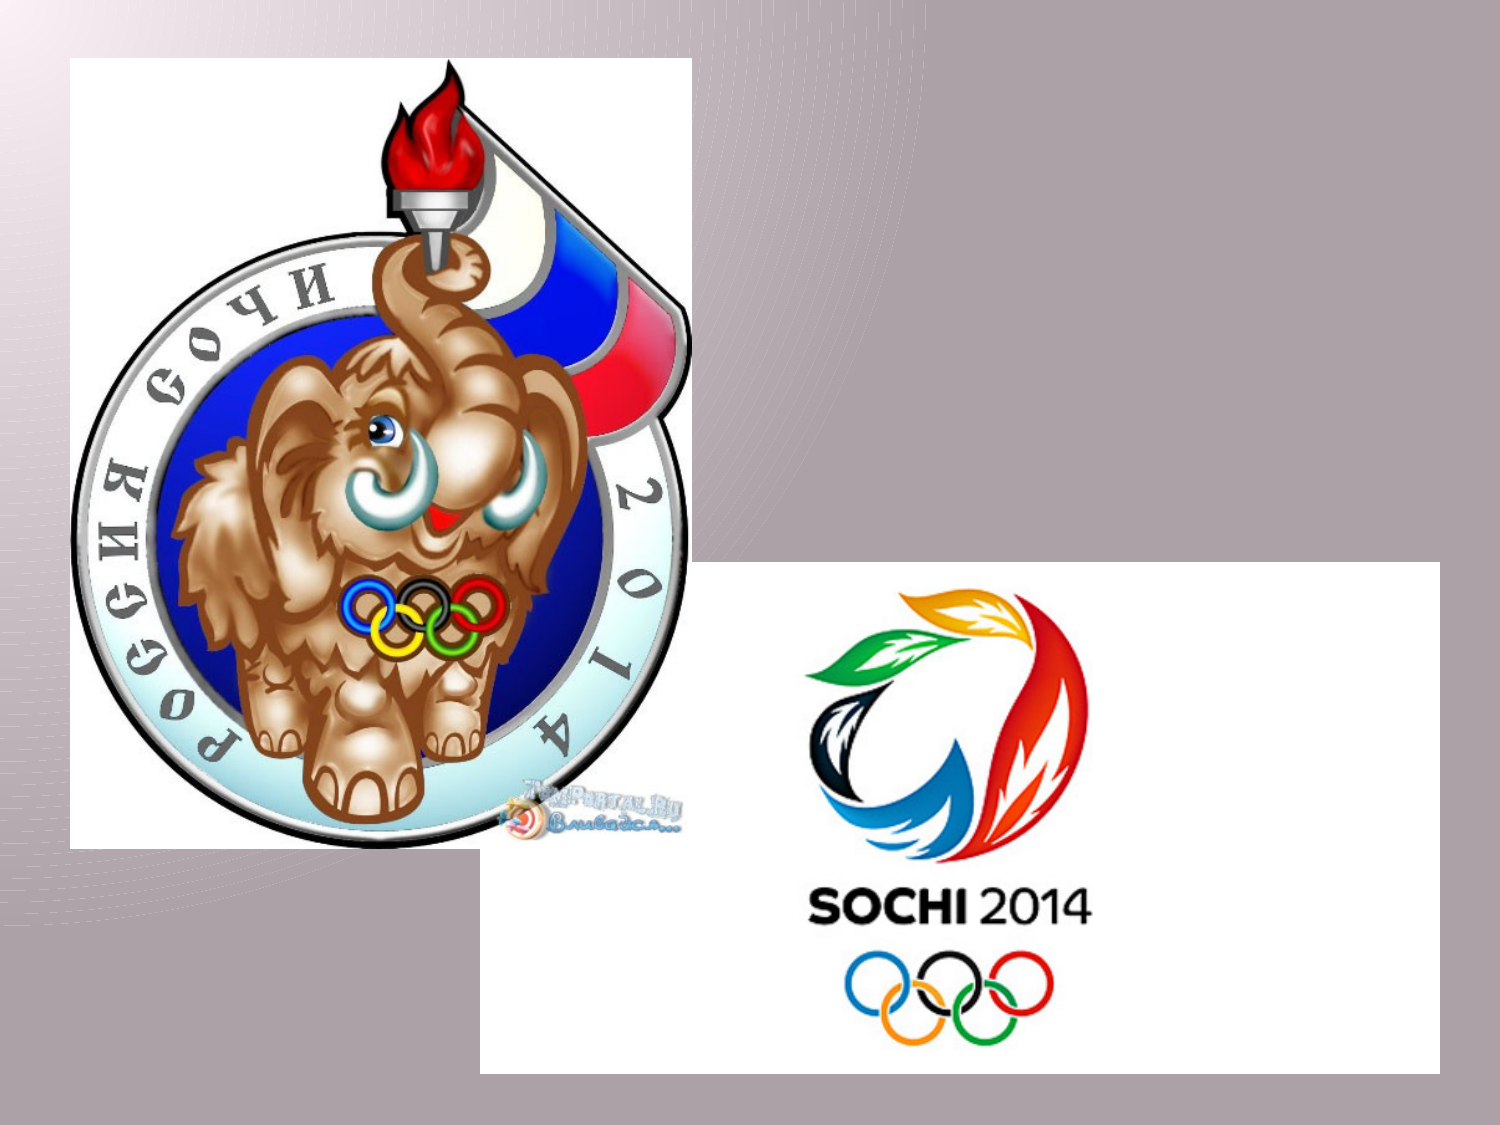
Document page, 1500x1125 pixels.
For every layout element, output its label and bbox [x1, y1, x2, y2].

picture [70, 58, 1440, 1074]
